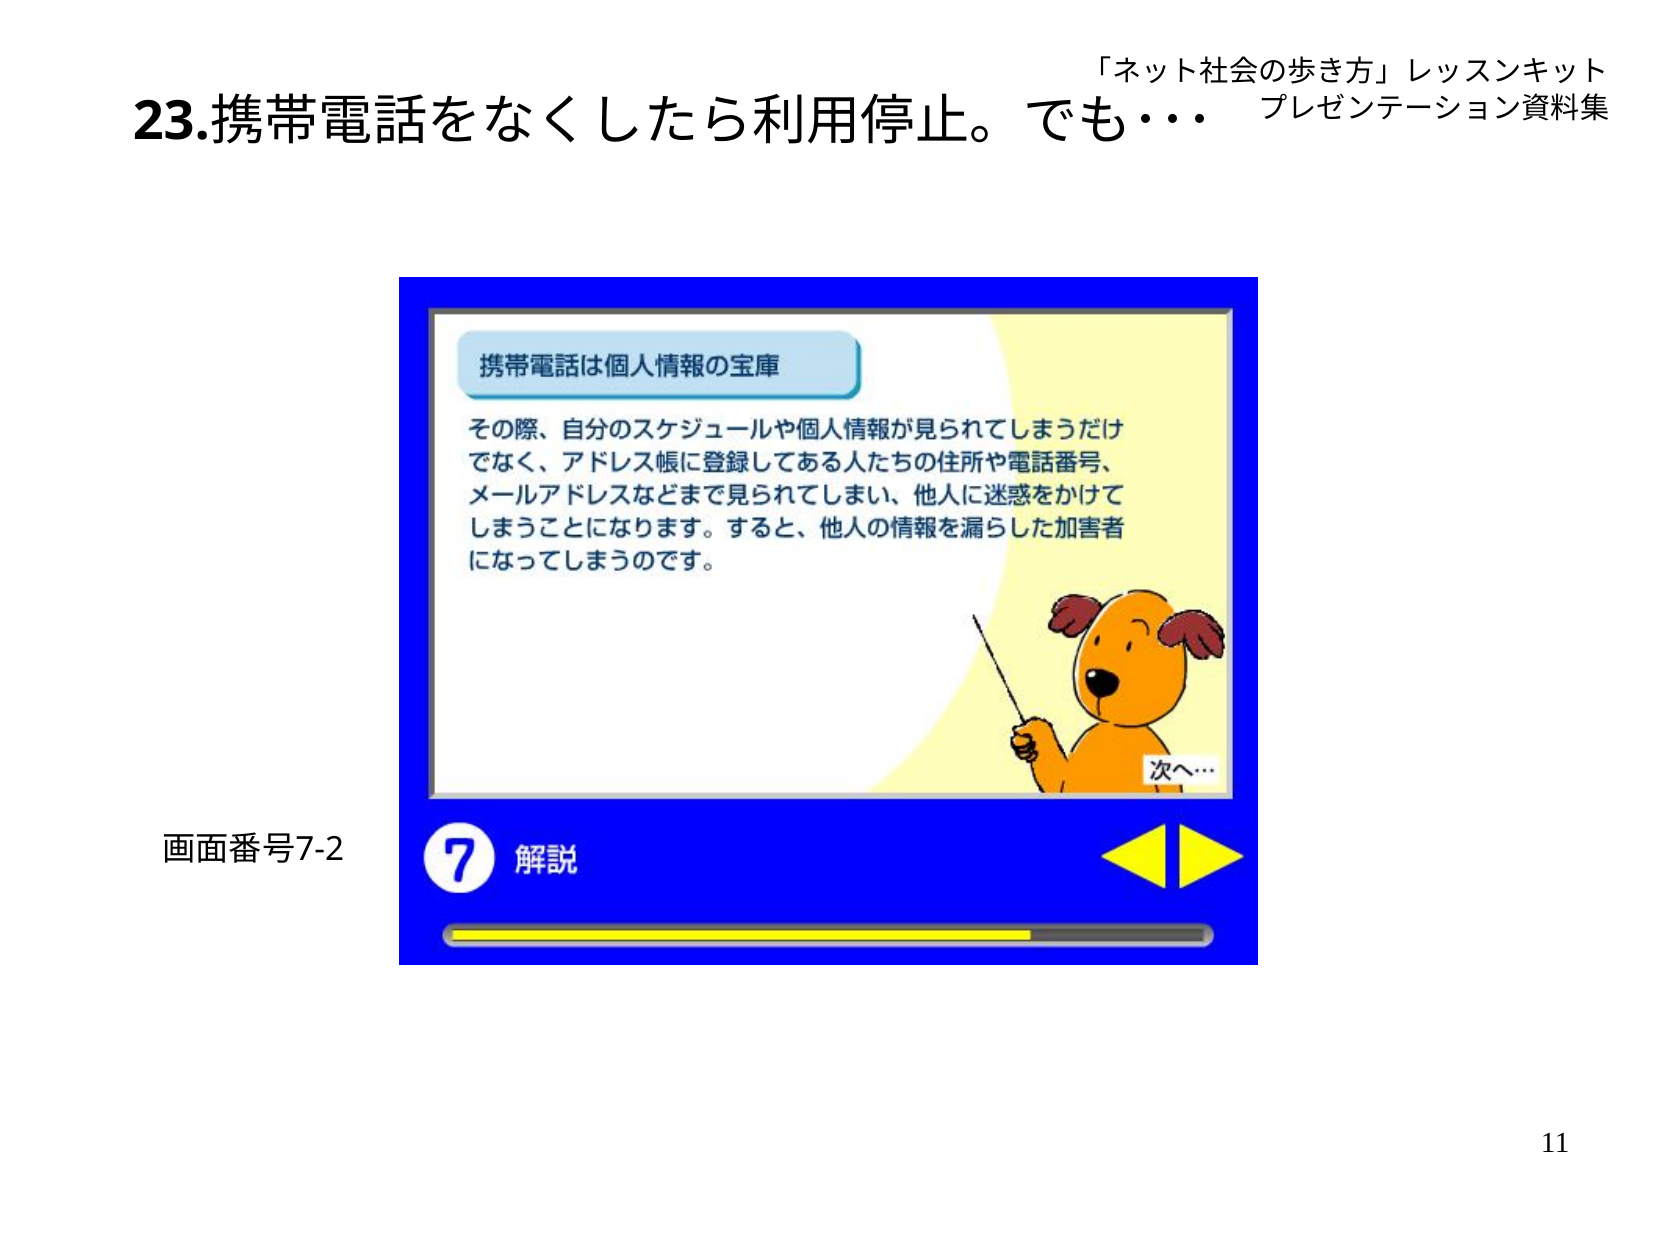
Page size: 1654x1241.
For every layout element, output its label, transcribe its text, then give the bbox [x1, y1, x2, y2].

text_box 23.携帯電話をなくしたら利用停止。でも･･･ [118, 88, 1270, 158]
picture [399, 277, 1258, 965]
text_box 画面番号7-2 [147, 826, 384, 875]
text_box 「ネット社会の歩き方」レッスンキット プレゼンテーション資料集 [1062, 44, 1625, 134]
